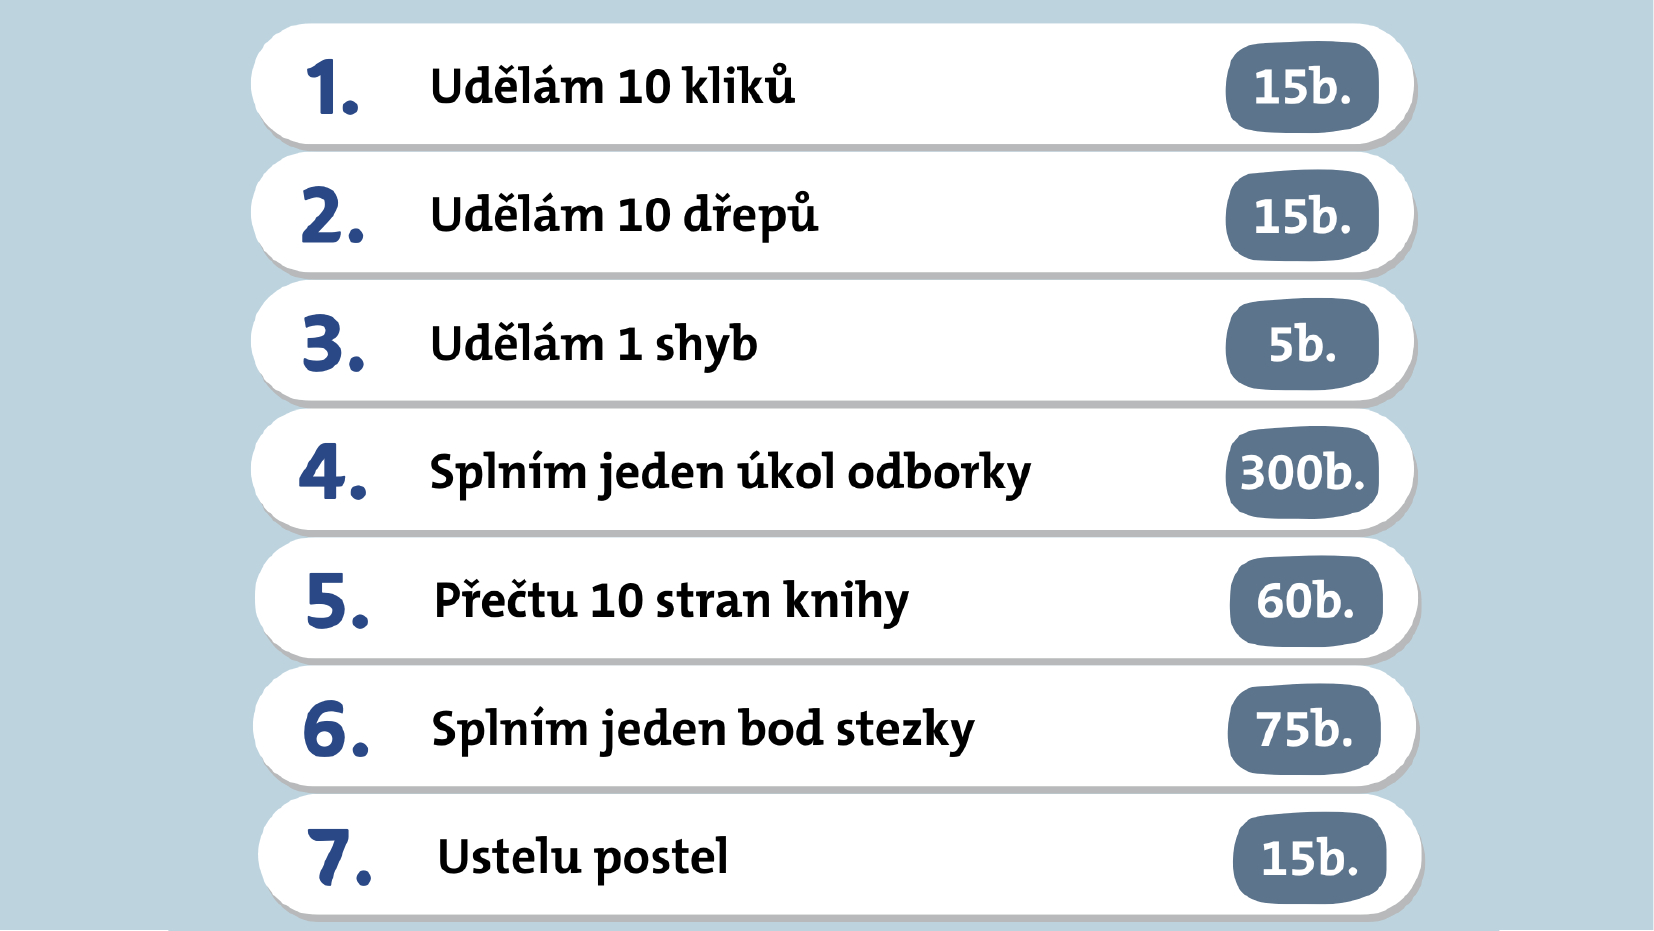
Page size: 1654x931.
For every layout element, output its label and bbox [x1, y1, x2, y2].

picture [168, 0, 1500, 931]
